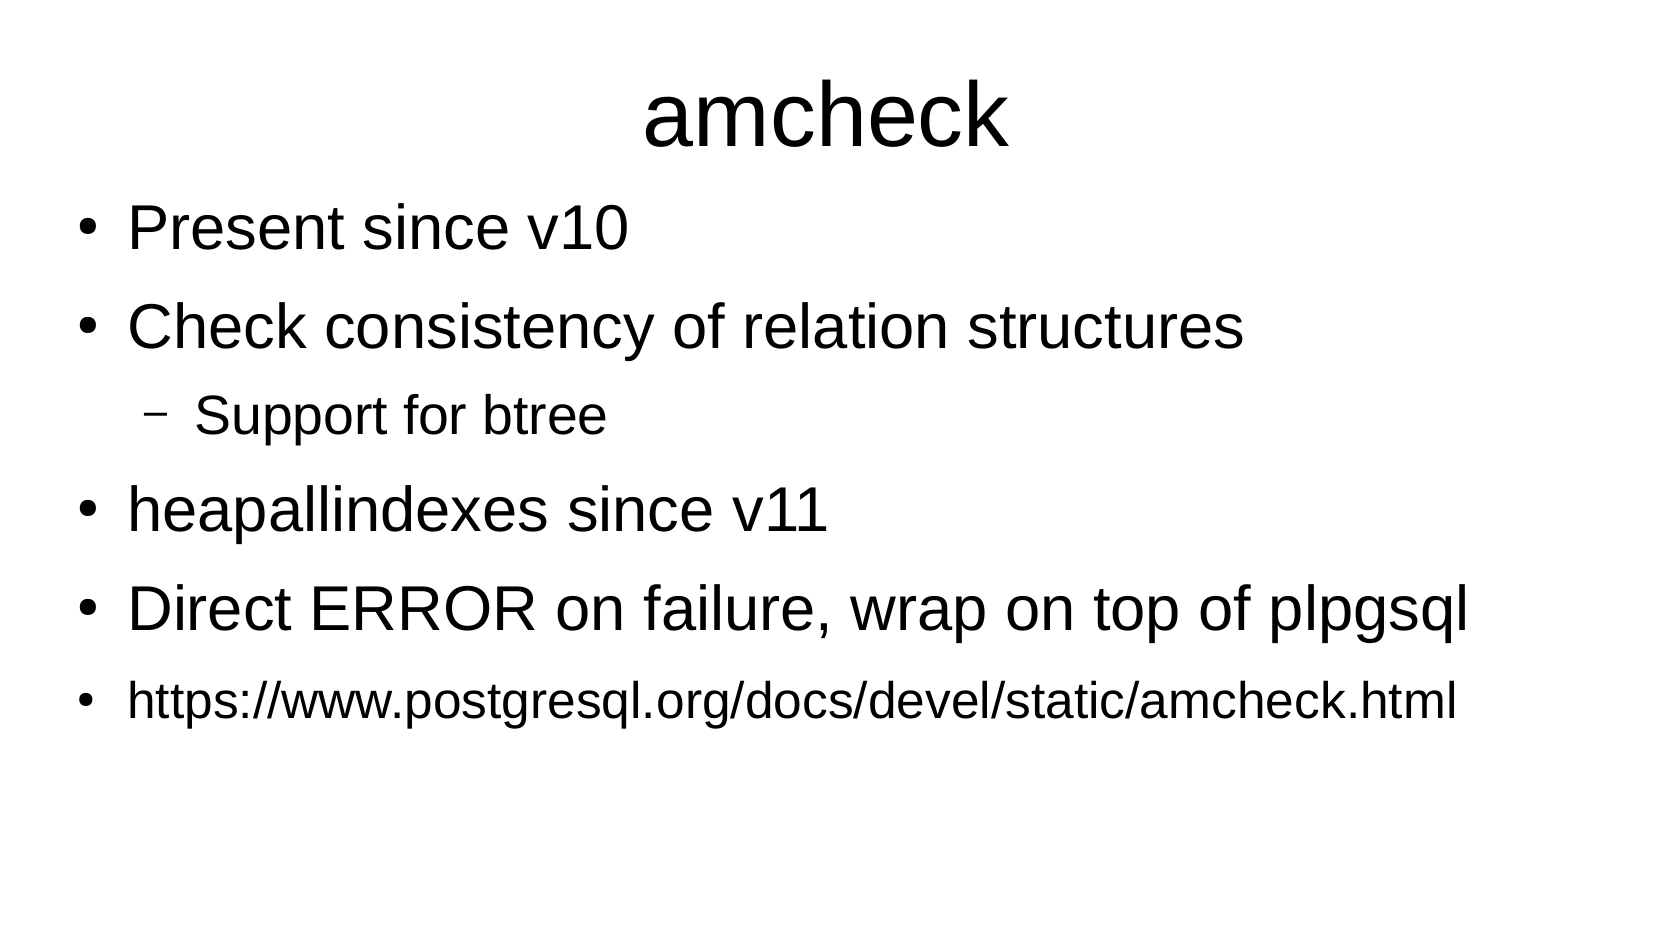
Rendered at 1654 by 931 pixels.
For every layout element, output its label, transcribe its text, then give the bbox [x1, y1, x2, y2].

title amcheck [82, 37, 1571, 193]
list Present since v10 Check consistency of relation structures Support for btree heapallindexes since v11 Direct ERROR on failure, wrap on top of plpgsql https://www.postgresql.org/docs/devel/static/amcheck.html [60, 192, 1549, 732]
